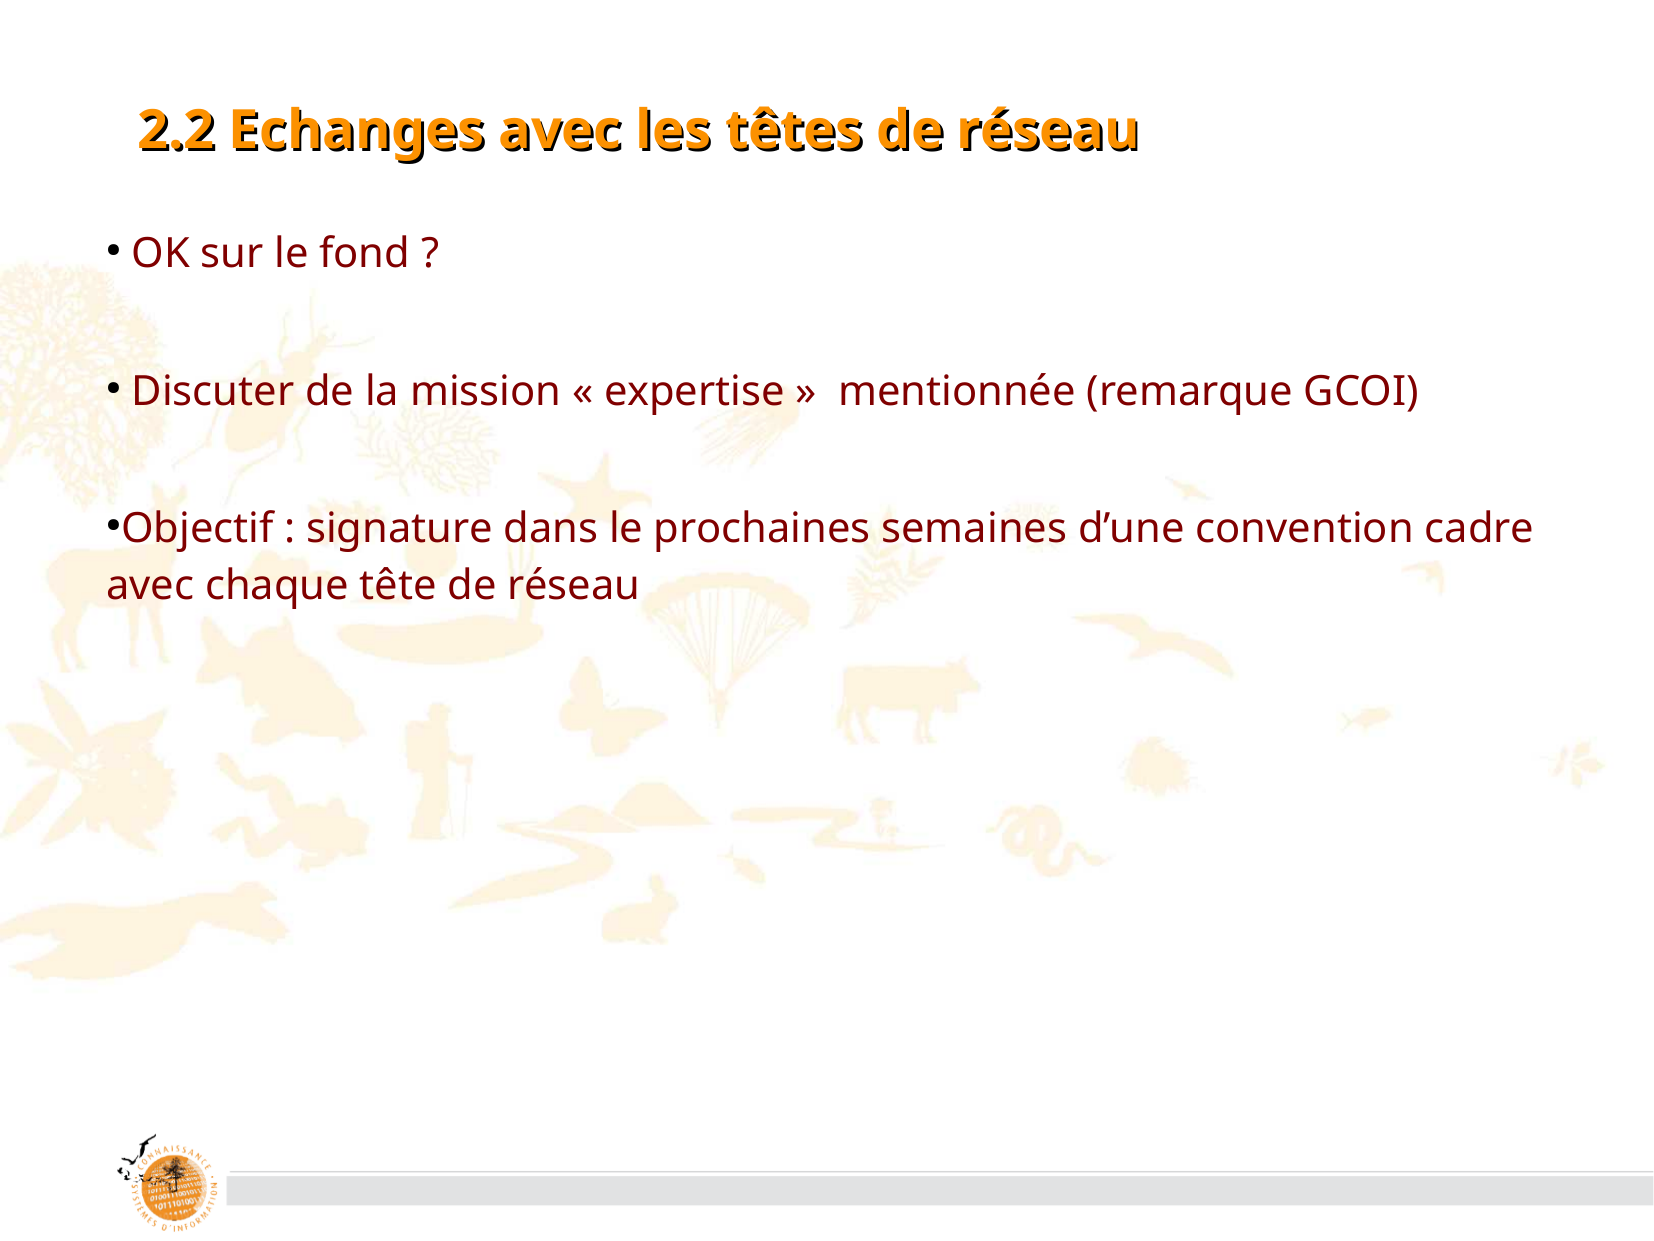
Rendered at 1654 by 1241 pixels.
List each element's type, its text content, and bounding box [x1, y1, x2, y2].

title 2.2 Echanges avec les têtes de réseau [118, 49, 1607, 207]
picture [0, 0, 1654, 1241]
subtitle OK sur le fond ? Discuter de la mission « expertise » mentionnée (remarque GCOI) Objectif : signature dans le prochaines semaines d’une convention cadre avec chaque tête de réseau [106, 267, 1536, 567]
